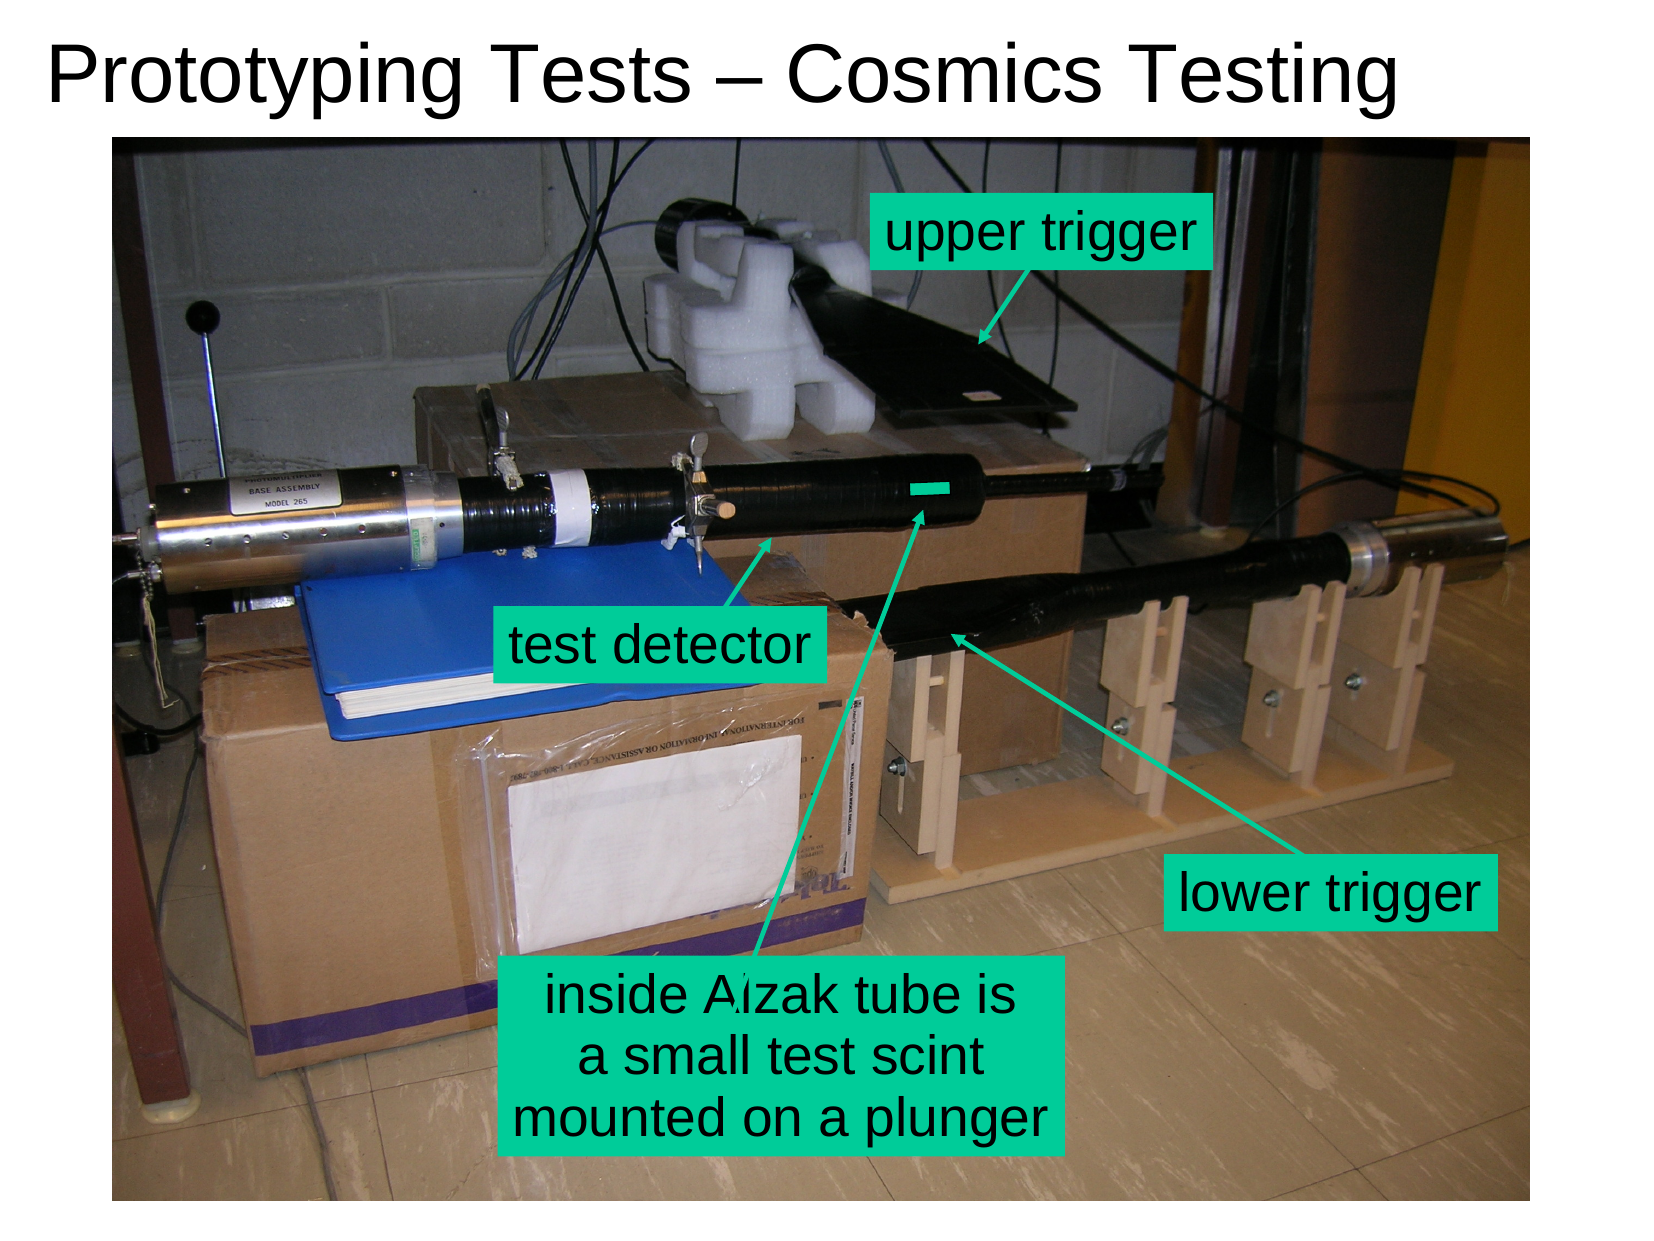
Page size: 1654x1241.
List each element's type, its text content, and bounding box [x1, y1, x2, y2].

text_box inside Alzak tube is a small test scint mounted on a plunger [497, 955, 1065, 1157]
text_box upper trigger [869, 192, 1214, 271]
text_box test detector [493, 606, 828, 684]
title Prototyping Tests – Cosmics Testing [0, 0, 1447, 148]
picture [112, 137, 1530, 1201]
text_box lower trigger [1163, 854, 1498, 932]
